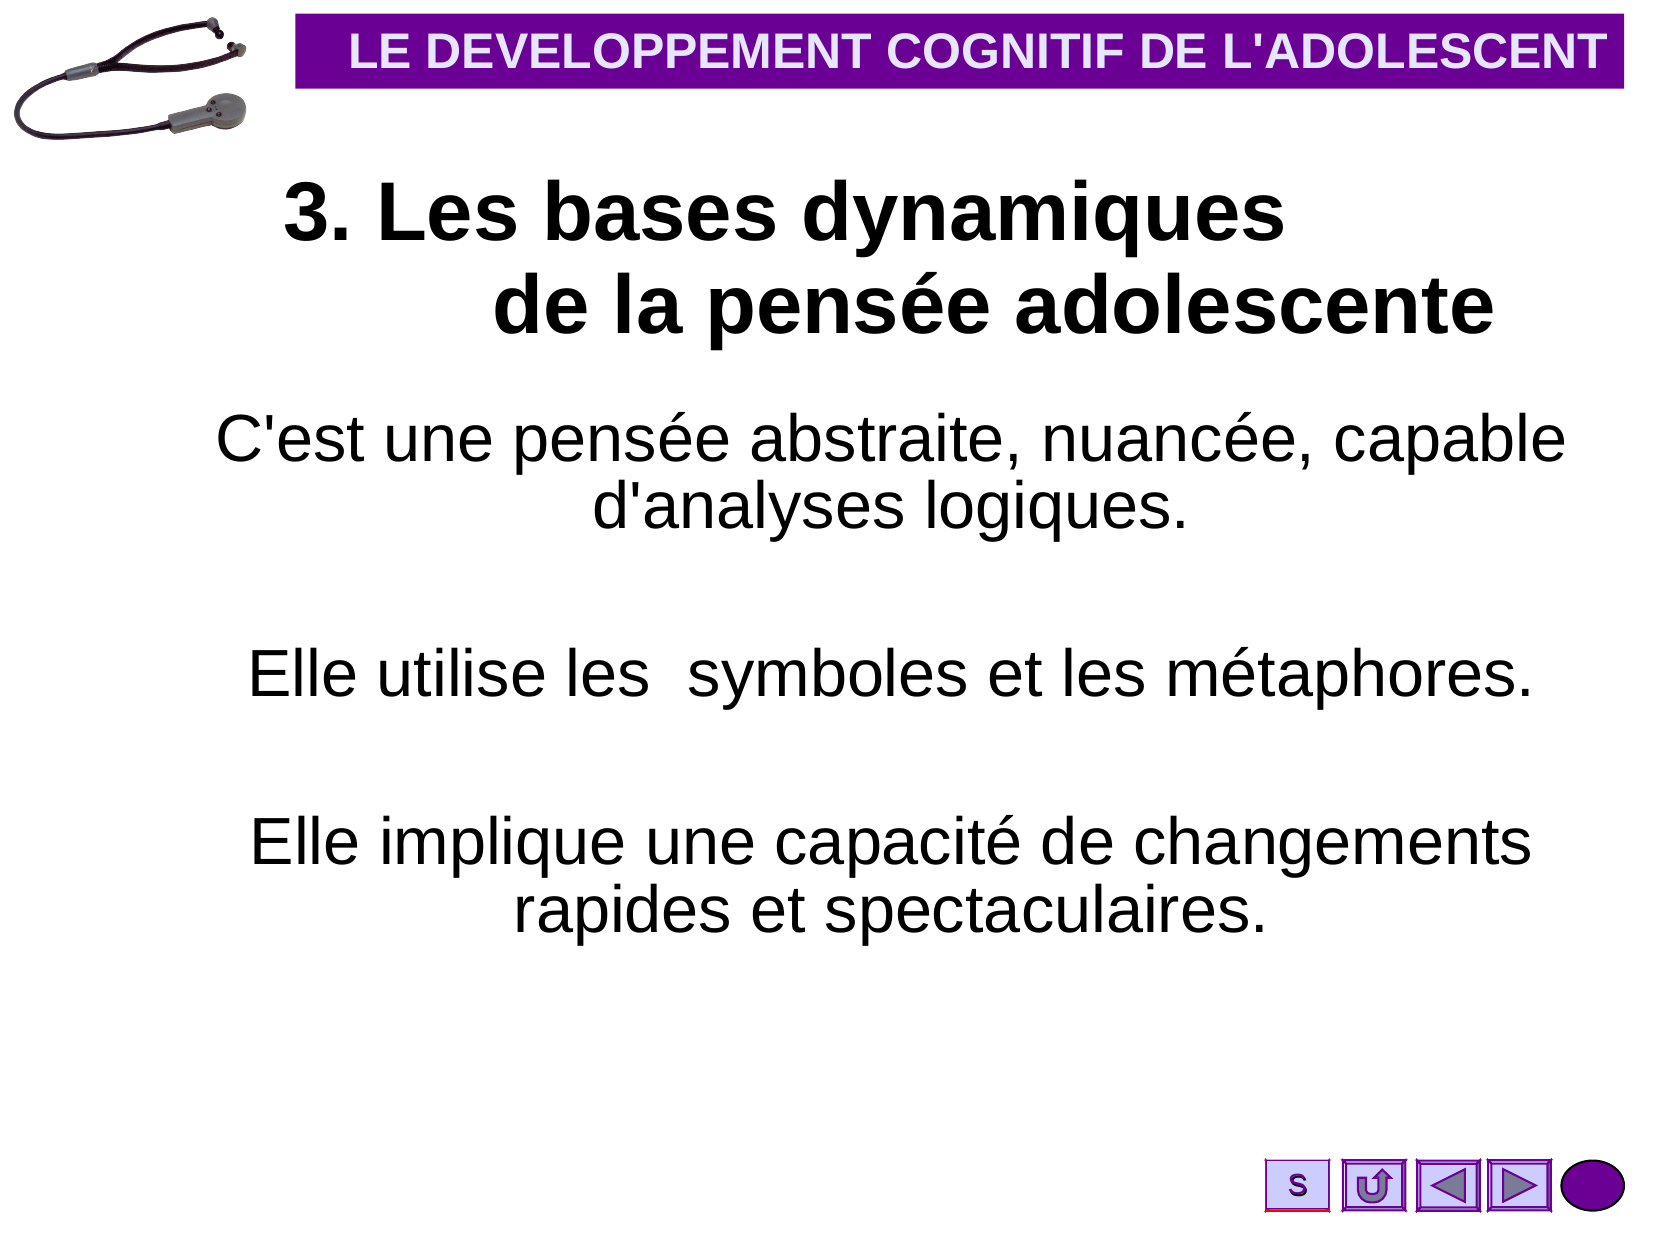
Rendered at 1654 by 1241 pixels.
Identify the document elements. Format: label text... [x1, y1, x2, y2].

picture [8, 8, 260, 153]
text_box 3. Les bases dynamiques de la pensée adolescente [59, 157, 1512, 359]
text_box [1561, 1160, 1625, 1211]
text_box LE DEVELOPPEMENT COGNITIF DE L'ADOLESCENT [295, 13, 1625, 89]
list C'est une pensée abstraite, nuancée, capable d'analyses logiques. Elle utilise les symboles et les métaphores. Elle implique une capacité de changements rapides et spectaculaires. [189, 400, 1595, 1159]
